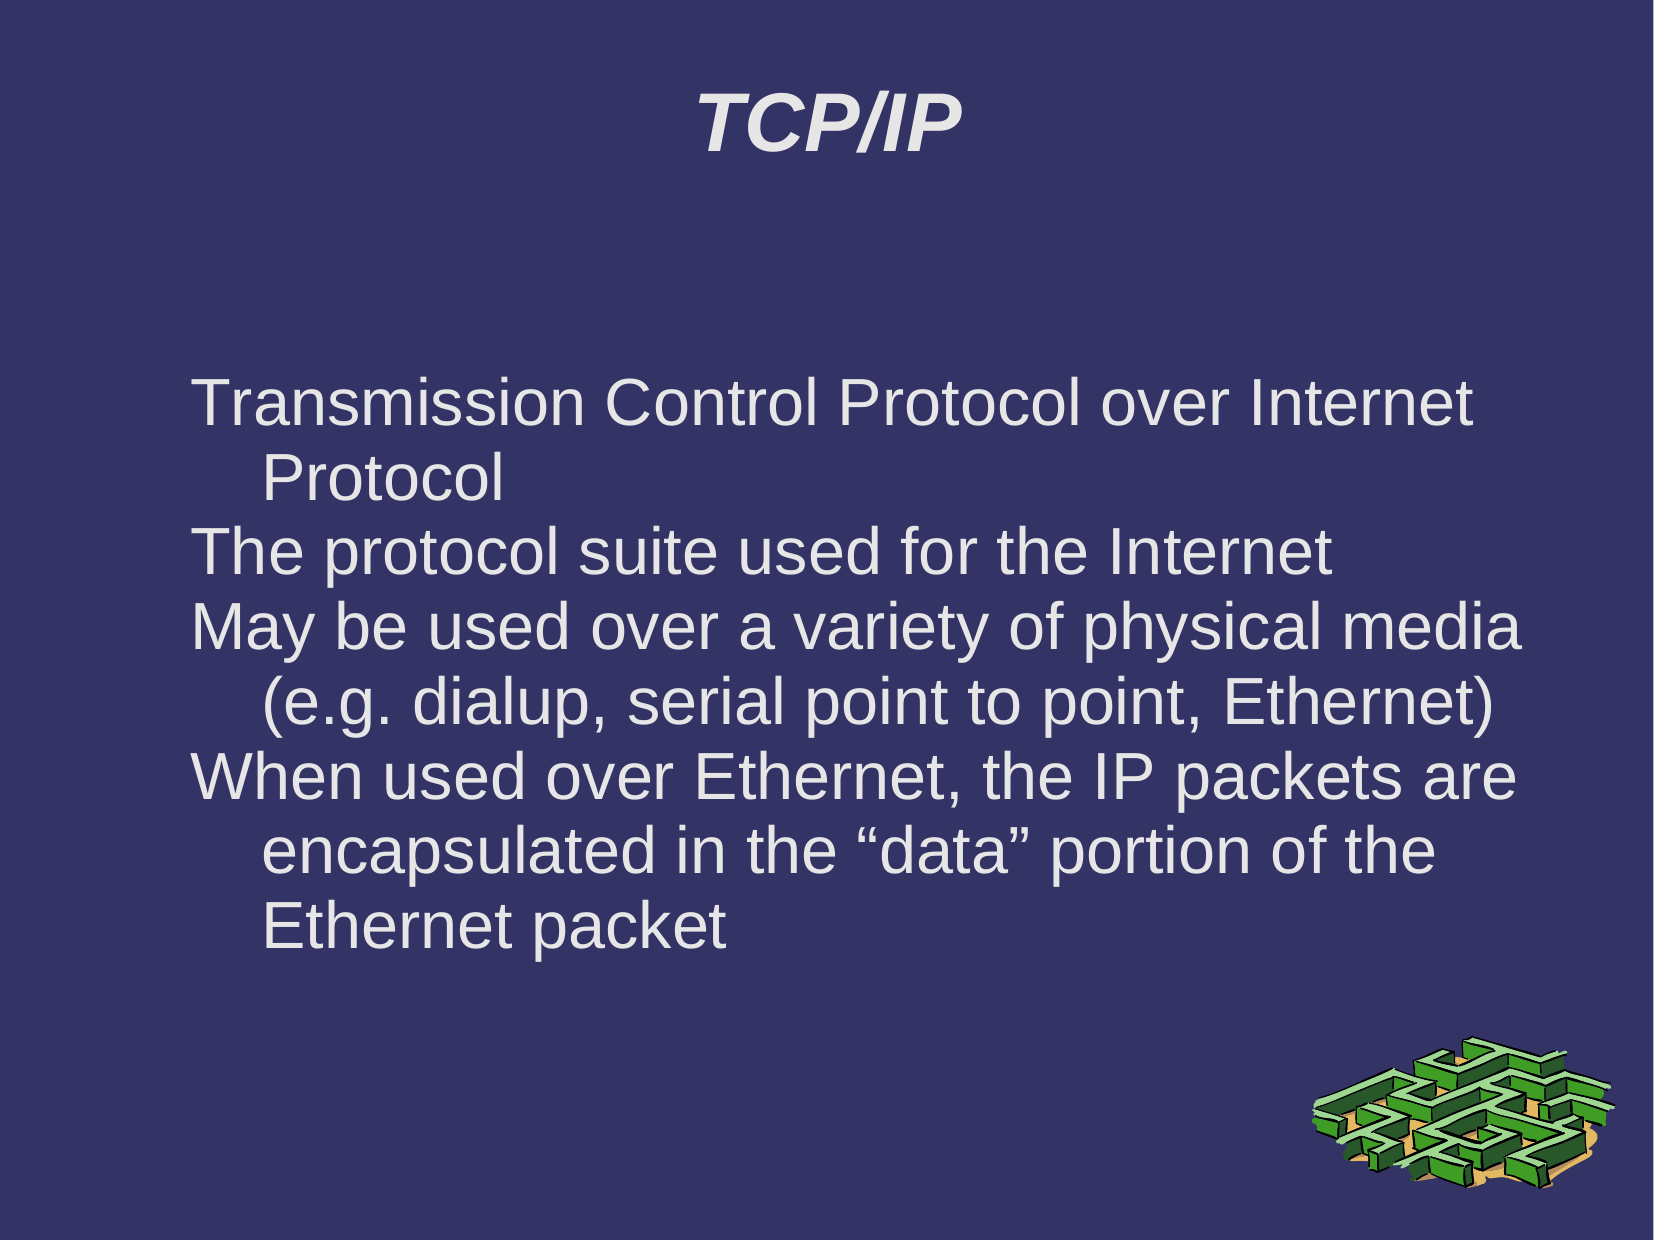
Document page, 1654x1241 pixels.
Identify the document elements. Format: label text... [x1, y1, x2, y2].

list Transmission Control Protocol over Internet Protocol The protocol suite used for the Internet May be used over a variety of physical media (e.g. dialup, serial point to point, Ethernet) When used over Ethernet, the IP packets are encapsulated in the “data” portion of the Ethernet packet [178, 364, 1570, 1147]
title TCP/IP [121, 19, 1534, 227]
